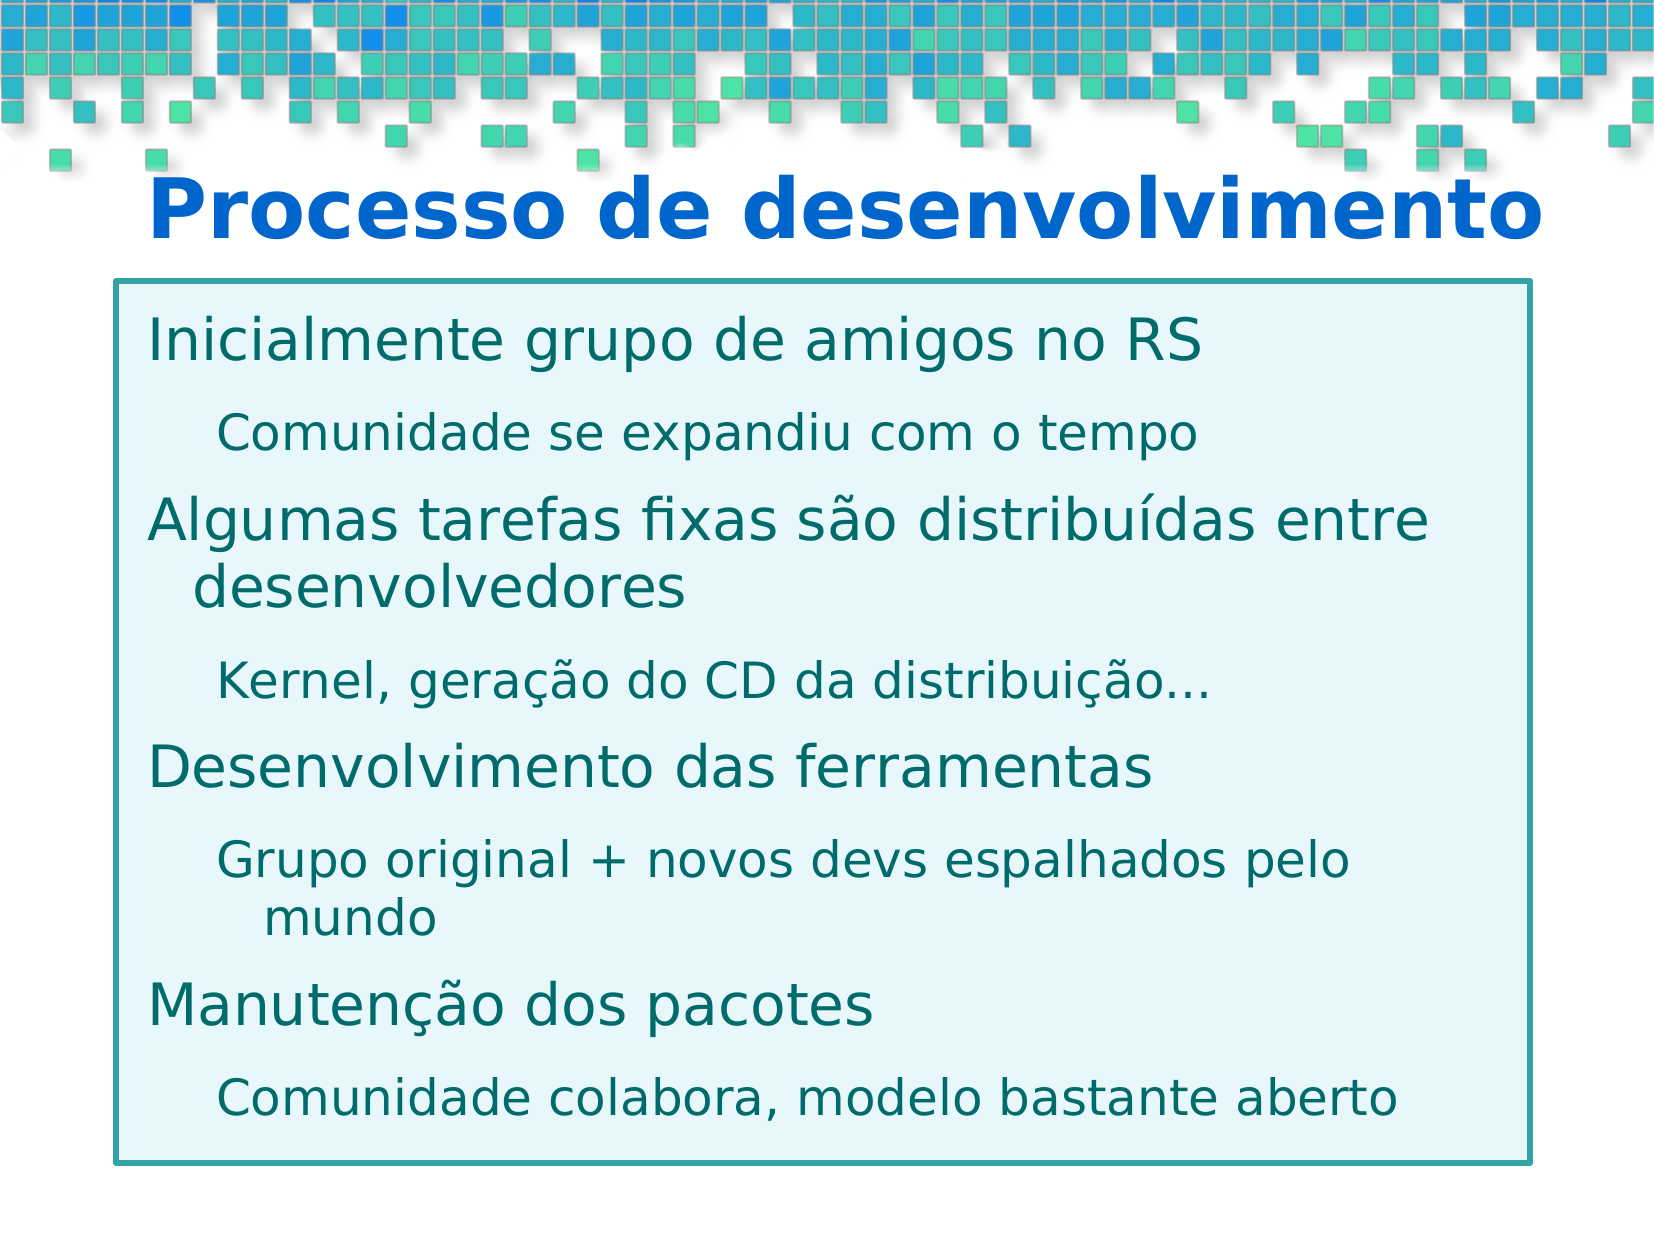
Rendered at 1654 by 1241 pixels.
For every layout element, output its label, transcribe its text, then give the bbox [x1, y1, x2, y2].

picture [0, 0, 1654, 185]
list Inicialmente grupo de amigos no RS Comunidade se expandiu com o tempo Algumas tarefas fixas são distribuídas entre desenvolvedores Kernel, geração do CD da distribuição... Desenvolvimento das ferramentas Grupo original + novos devs espalhados pelo mundo Manutenção dos pacotes Comunidade colabora, modelo bastante aberto [121, 306, 1534, 1160]
title Processo de desenvolvimento [112, 132, 1581, 287]
